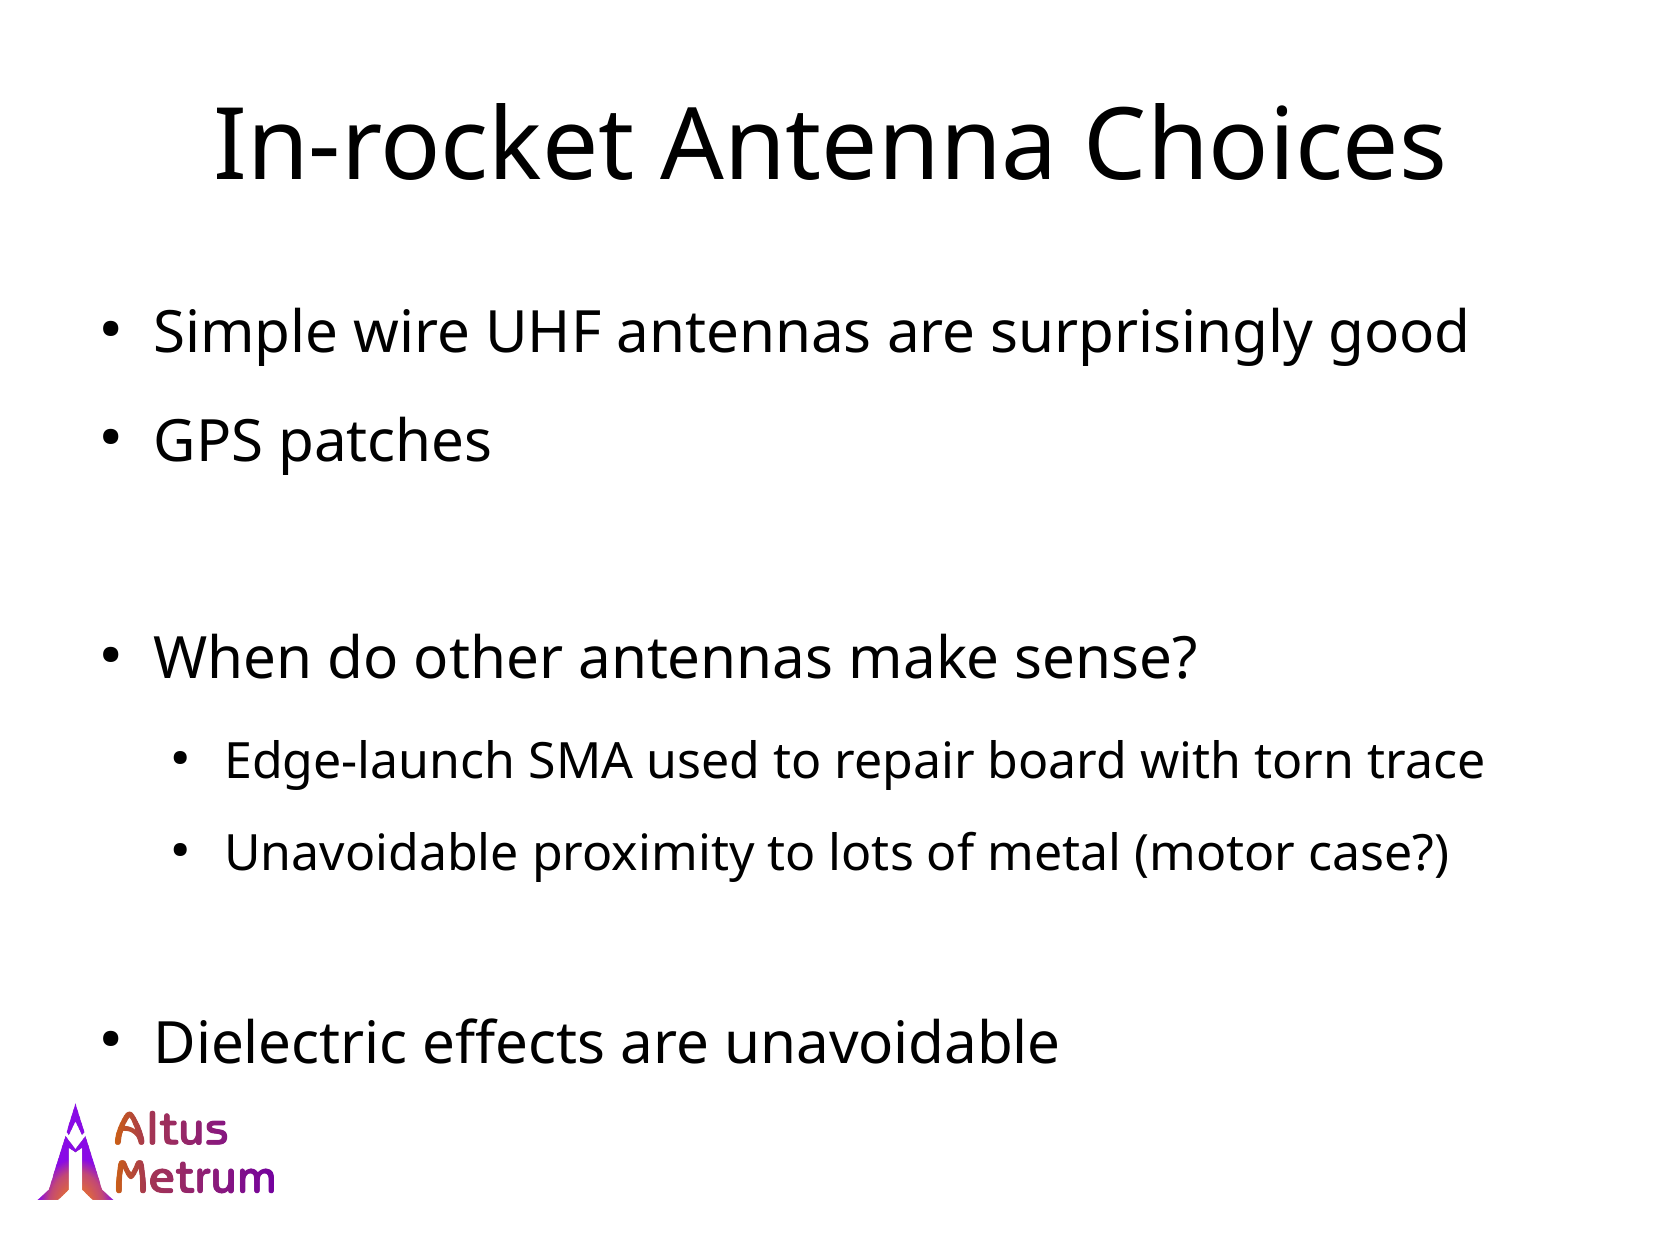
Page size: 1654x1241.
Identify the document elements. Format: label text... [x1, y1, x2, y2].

list Simple wire UHF antennas are surprisingly good GPS patches When do other antennas make sense? Edge-launch SMA used to repair board with torn trace Unavoidable proximity to lots of metal (motor case?) Dielectric effects are unavoidable [82, 290, 1571, 1094]
picture [37, 1103, 274, 1200]
title In-rocket Antenna Choices [86, 55, 1576, 226]
